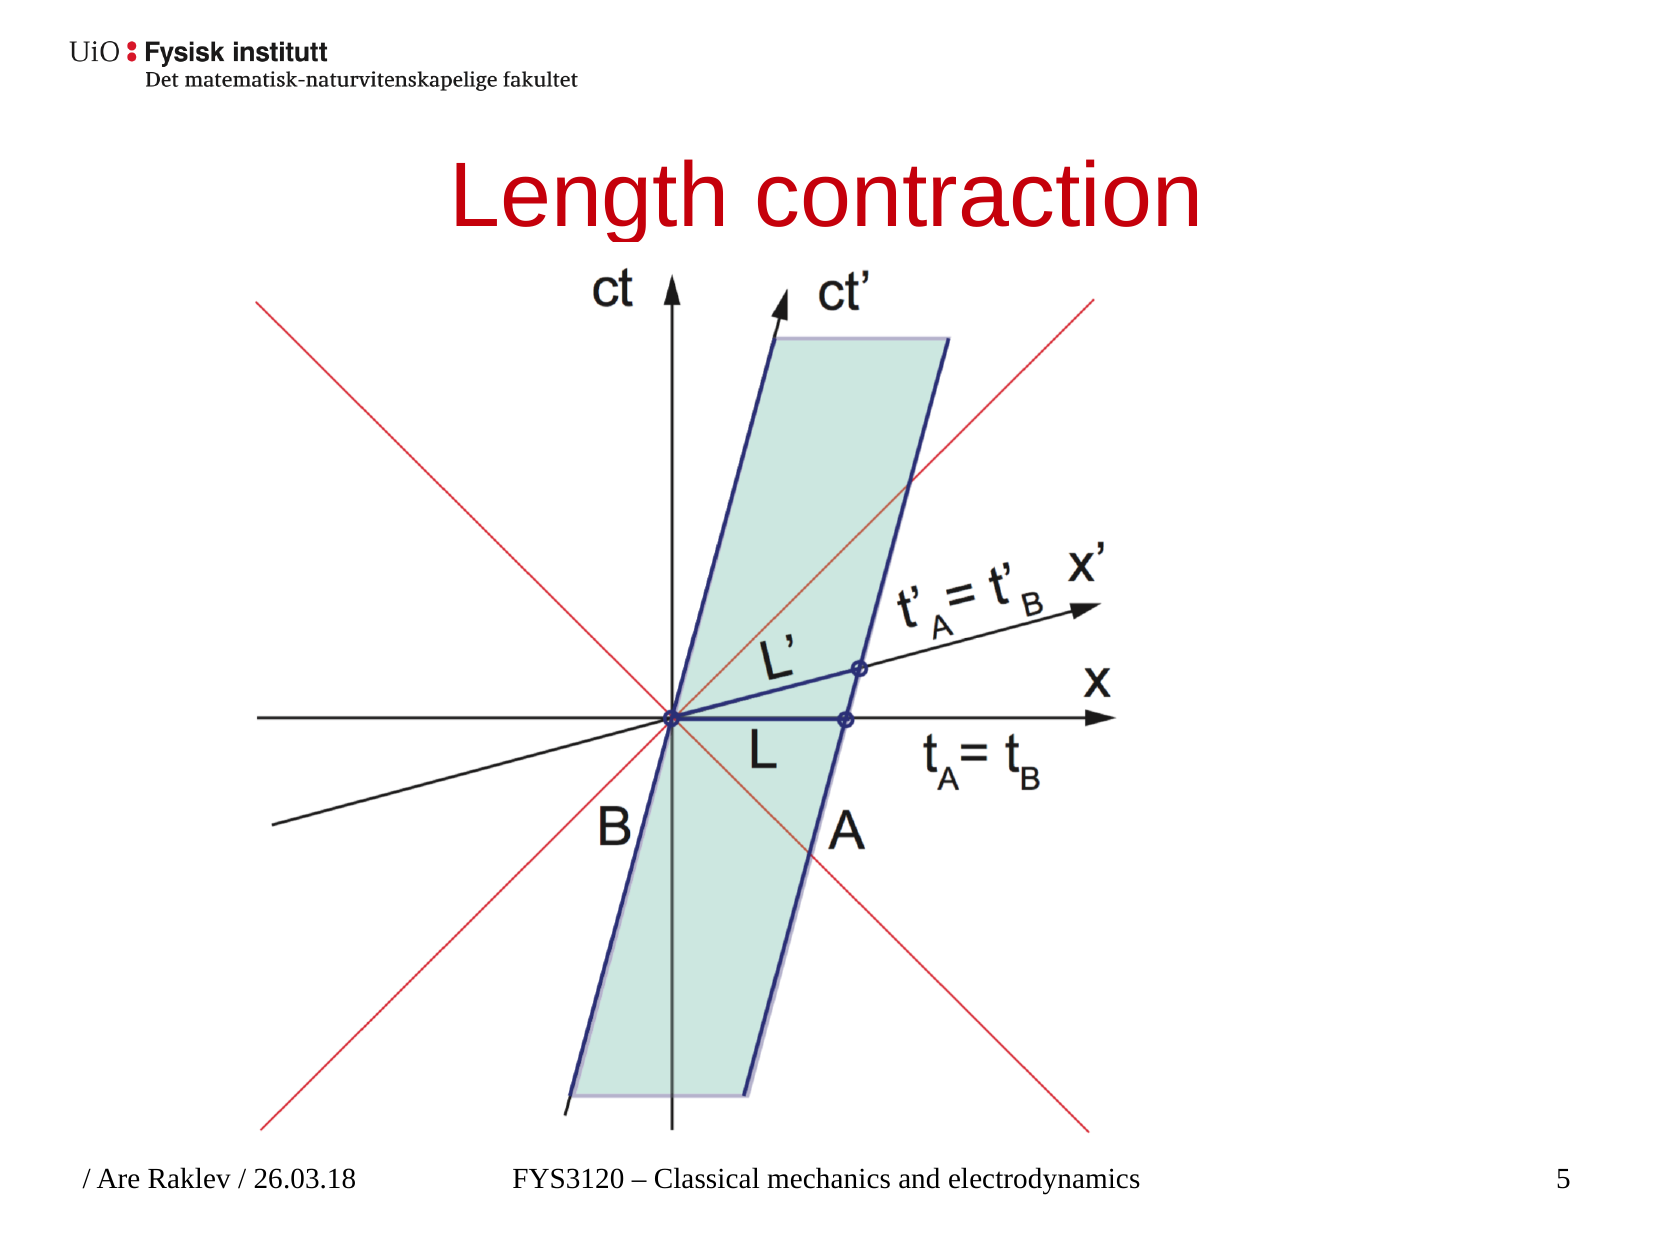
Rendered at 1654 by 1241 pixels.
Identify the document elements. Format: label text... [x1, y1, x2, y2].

title Length contraction [82, 90, 1571, 298]
picture [196, 242, 1189, 1160]
picture [68, 37, 581, 93]
